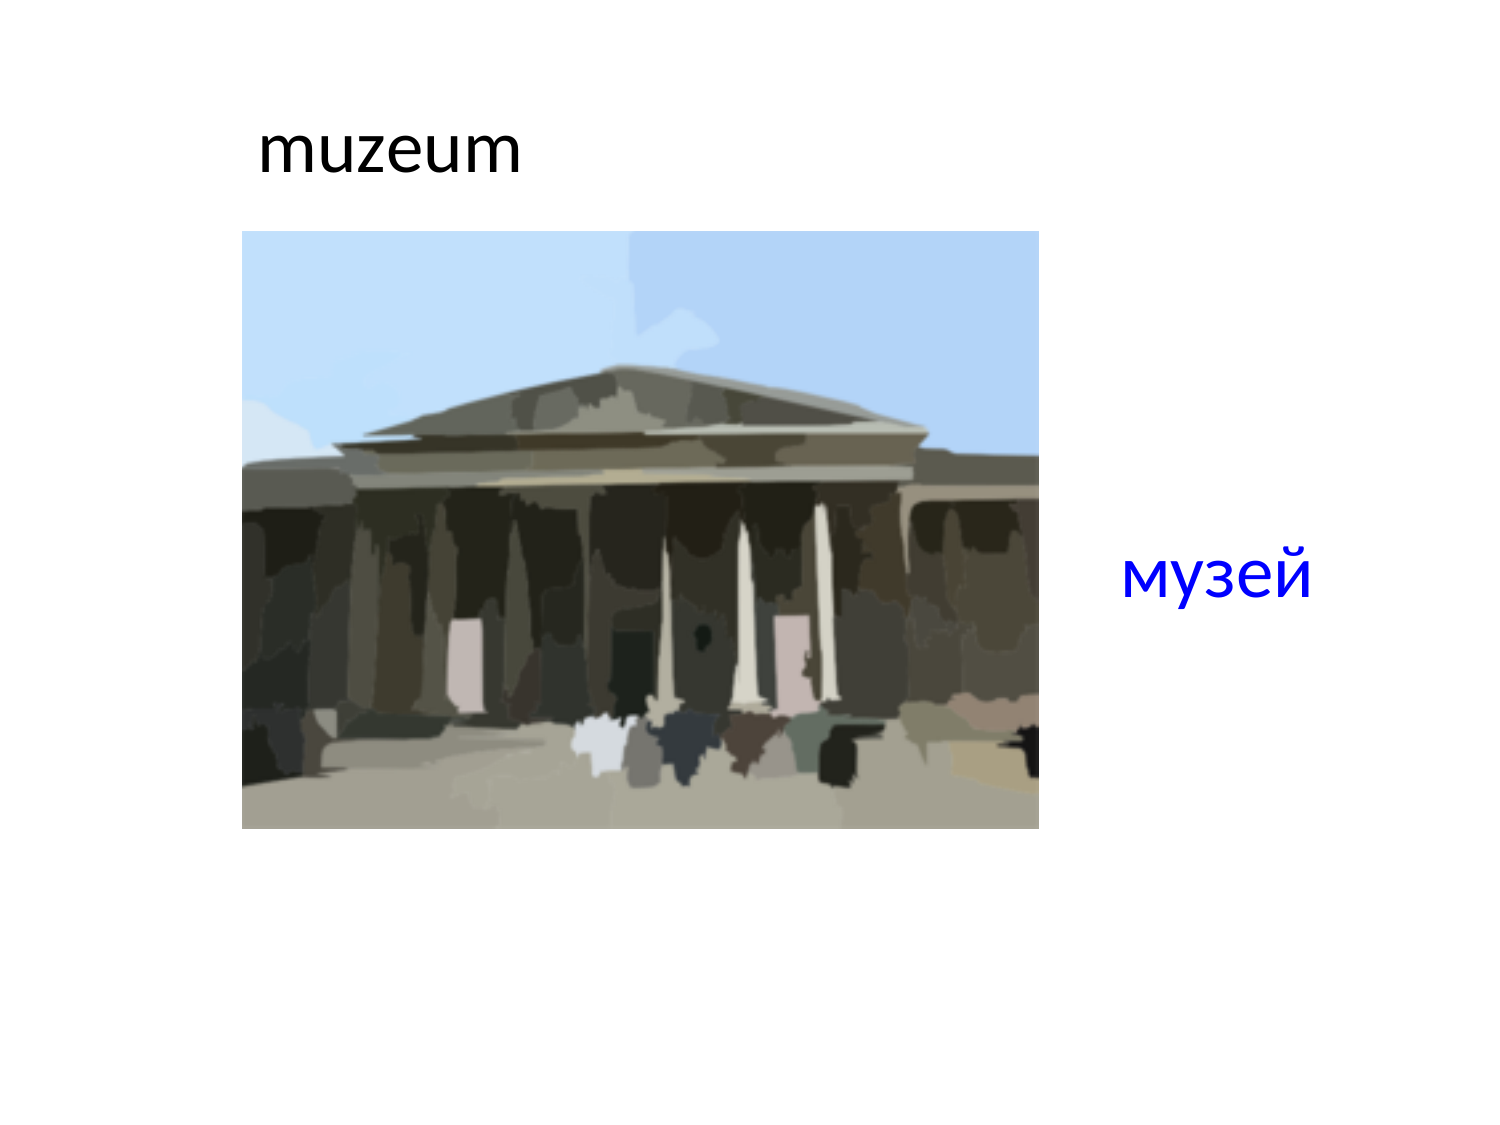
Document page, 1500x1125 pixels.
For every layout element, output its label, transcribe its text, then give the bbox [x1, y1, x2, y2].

text_box музей [1105, 515, 1330, 621]
picture [242, 231, 1039, 829]
text_box muzeum [242, 90, 539, 196]
